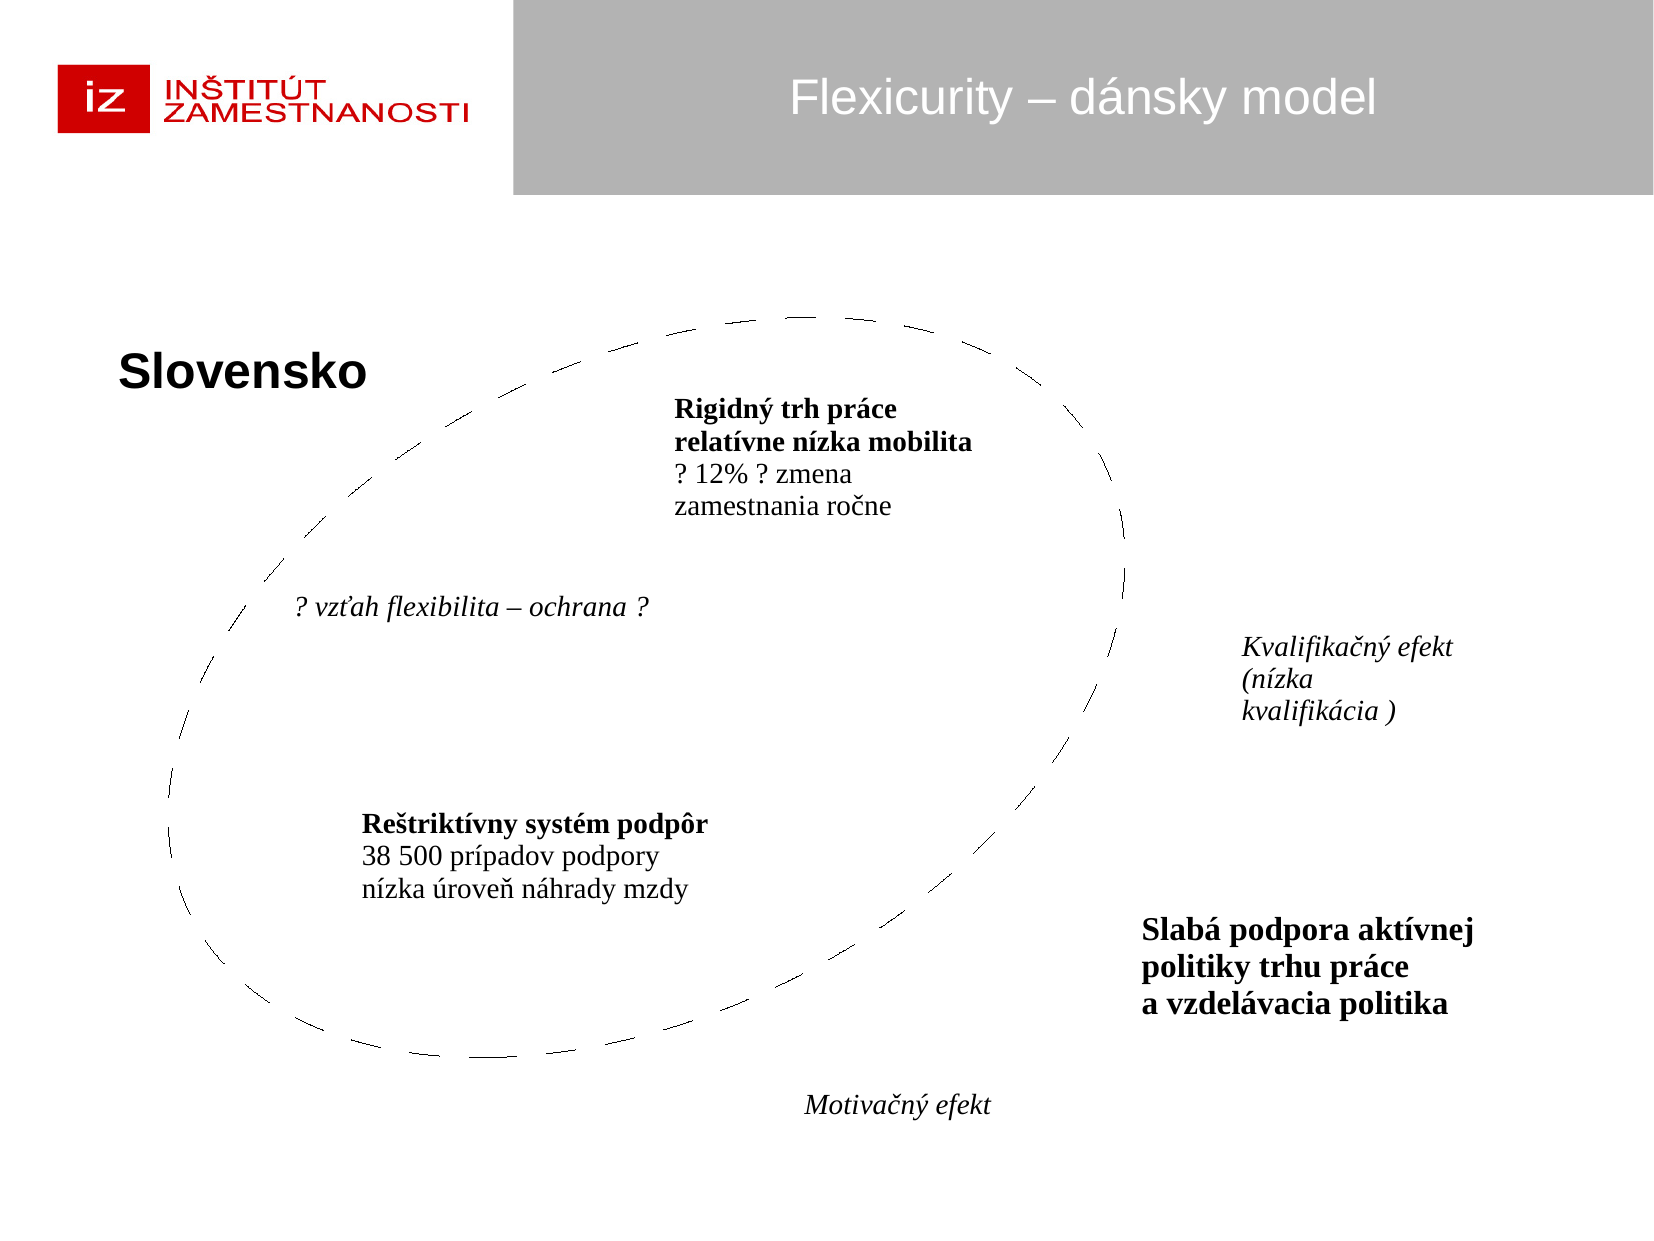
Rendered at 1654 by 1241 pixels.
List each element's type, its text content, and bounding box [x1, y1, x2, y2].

text_box Reštriktívny systém podpôr 38 500 prípadov podpory nízka úroveň náhrady mzdy [361, 807, 987, 961]
text_box ? vzťah flexibilita – ochrana ? [292, 590, 718, 668]
text_box [0, 0, 1654, 196]
text_box Rigidný trh práce relatívne nízka mobilita ? 12% ? zmena zamestnania ročne [674, 393, 1342, 662]
text_box Motivačný efekt [804, 1088, 1002, 1204]
picture [6, 5, 513, 189]
text_box Slovensko [118, 343, 508, 400]
list [123, 346, 1536, 1078]
text_box Slabá podpora aktívnej politiky trhu práce a vzdelávacia politika [1141, 911, 1654, 1044]
text_box Kvalifikačný efekt (nízka kvalifikácia ) [1241, 630, 1474, 727]
text_box Flexicurity – dánsky model [513, 0, 1654, 195]
